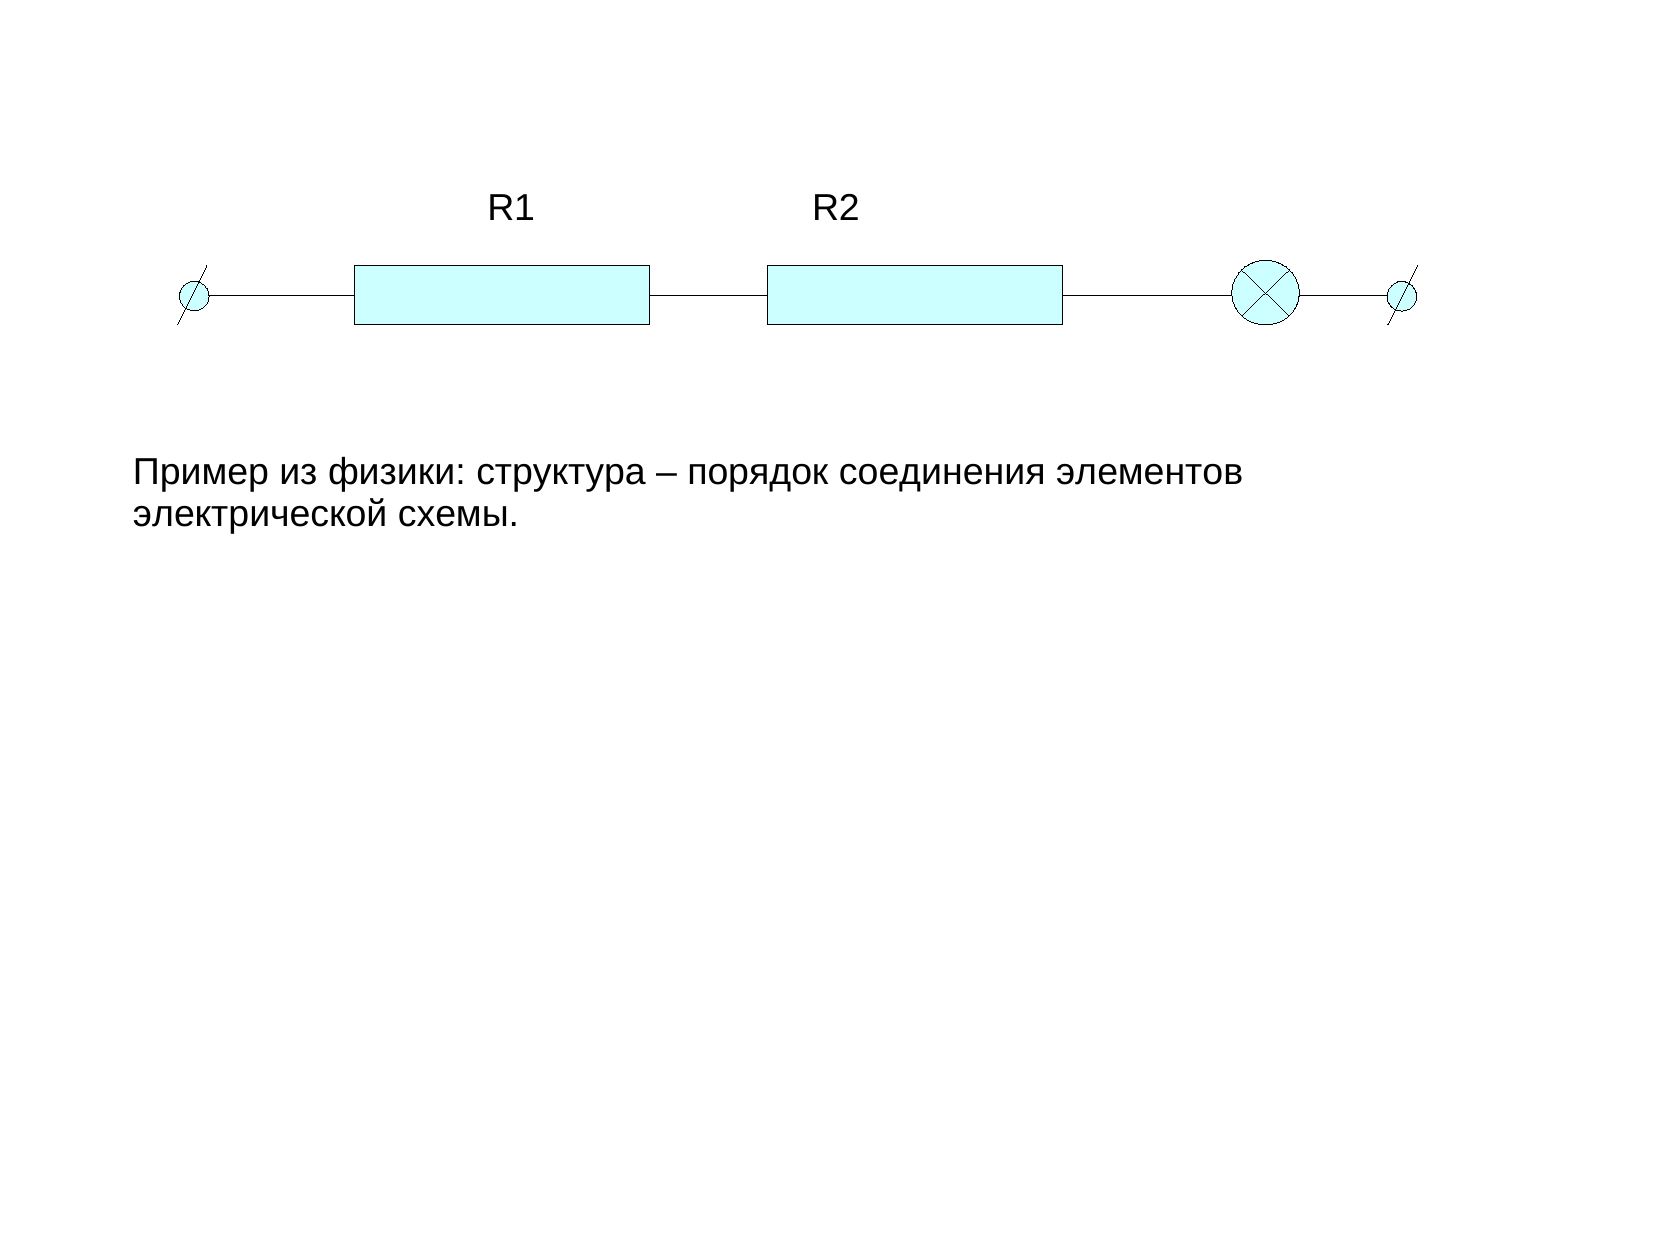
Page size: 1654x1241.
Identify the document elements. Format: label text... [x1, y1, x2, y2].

text_box [1387, 281, 1417, 312]
text_box [179, 281, 210, 311]
text_box R2 [797, 179, 1004, 237]
text_box R1 [472, 179, 680, 237]
text_box [767, 265, 1063, 325]
text_box Пример из физики: структура – порядок соединения элементов электрической схемы. [118, 442, 1329, 542]
text_box [354, 265, 650, 325]
text_box [1231, 260, 1300, 325]
